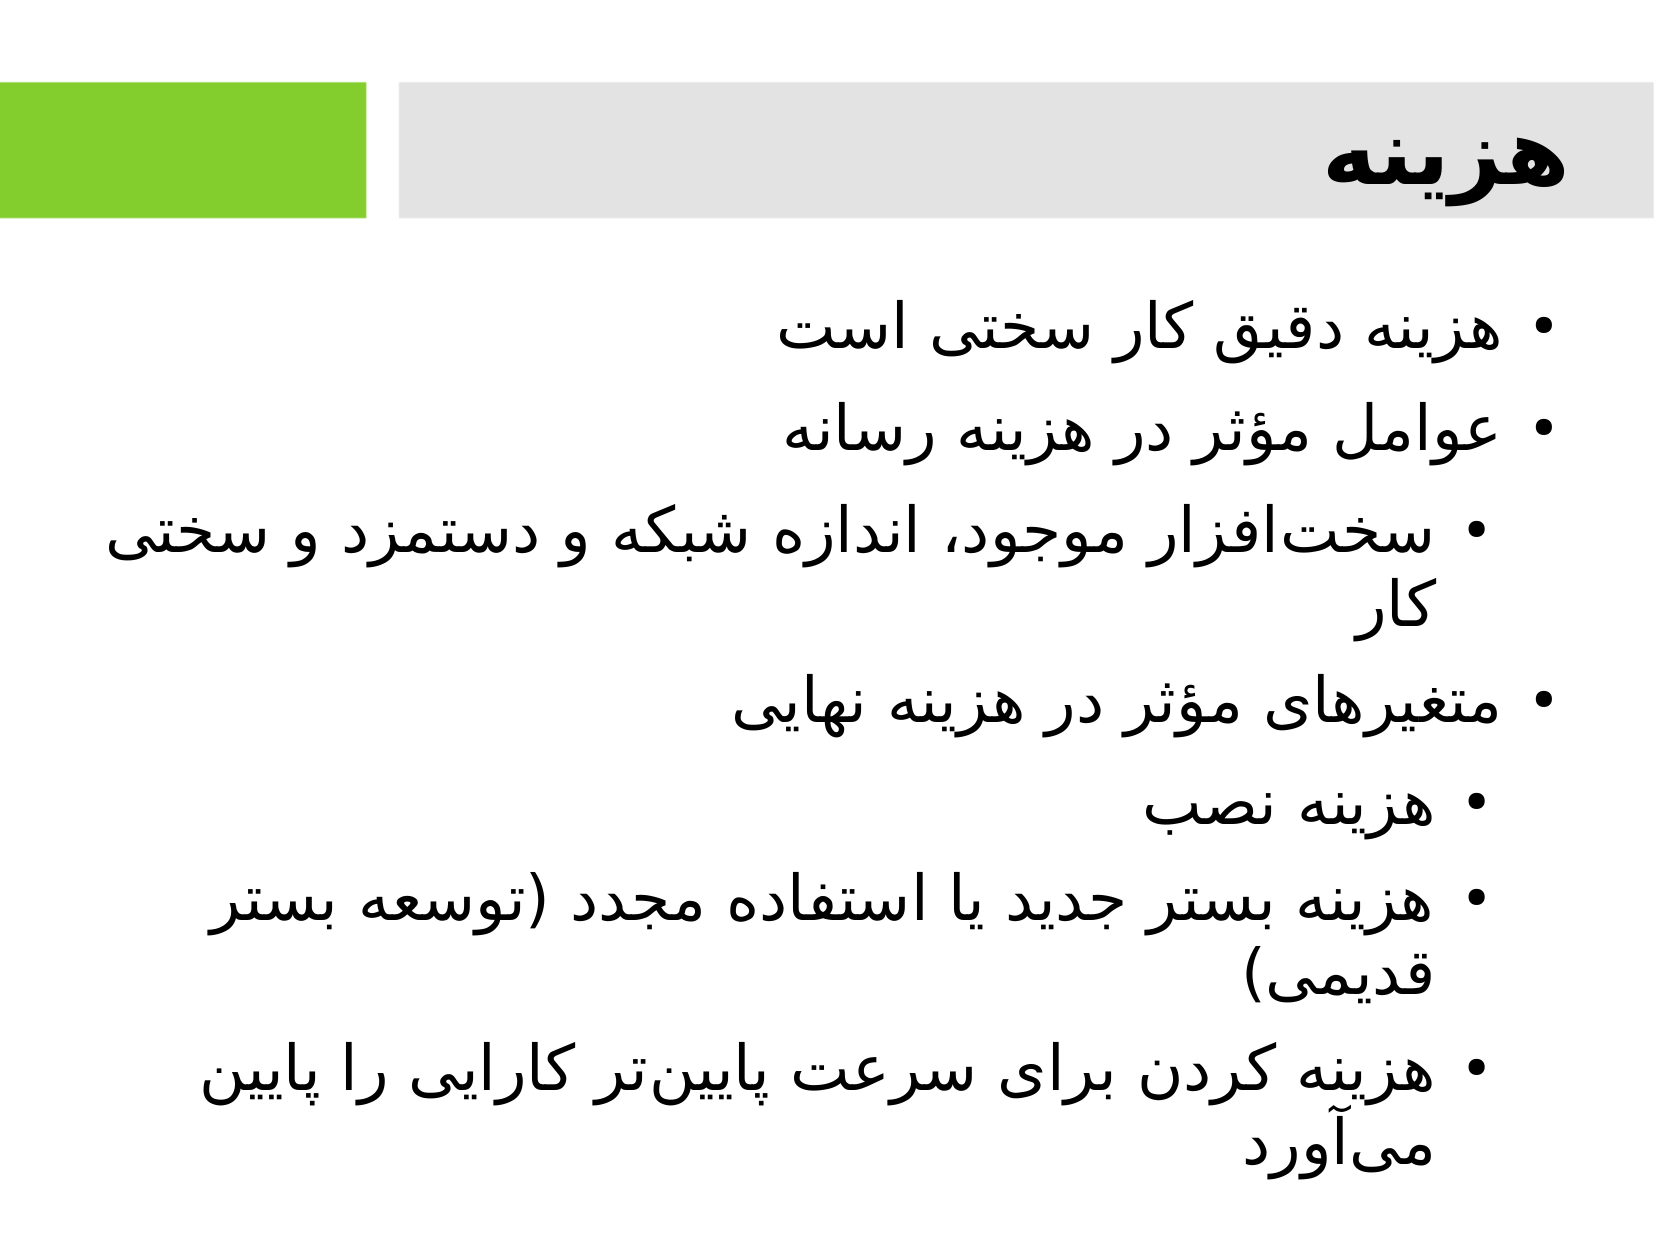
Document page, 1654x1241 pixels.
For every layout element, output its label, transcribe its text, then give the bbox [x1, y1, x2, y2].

title هزینه [82, 49, 1571, 257]
list هزینه دقیق کار سختی است عوامل مؤثر در هزینه رسانه سخت‌افزار موجود، اندازه شبکه و دستمزد و سختی کار متغیرهای مؤثر در هزینه نهایی هزینه نصب هزینه بستر جدید یا استفاده مجدد (توسعه بستر قدیمی) هزینه کردن برای سرعت پایین‌تر کارایی را پایین می‌آورد [82, 290, 1571, 1182]
picture [0, 0, 1654, 1241]
